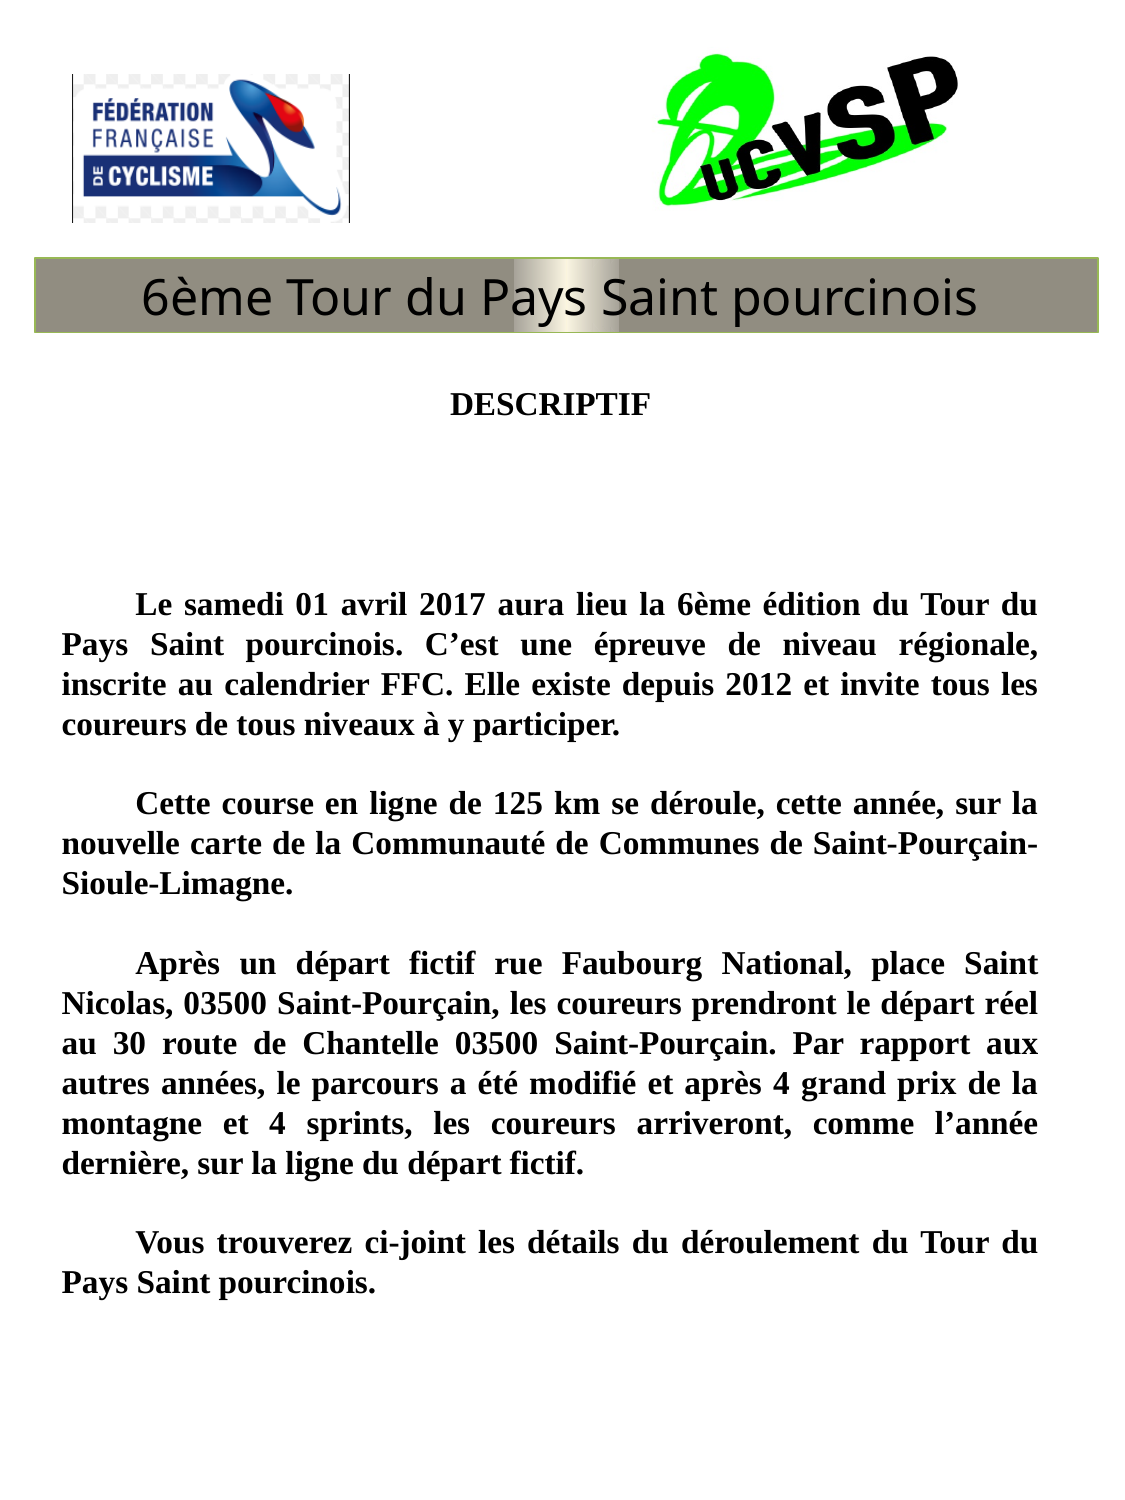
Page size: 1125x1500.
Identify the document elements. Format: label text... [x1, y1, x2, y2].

picture [72, 74, 350, 223]
picture [597, 37, 1018, 223]
text_box DESCRIPTIF Le samedi 01 avril 2017 aura lieu la 6ème édition du Tour du Pays Saint pourcinois. C’est une épreuve de niveau régionale, inscrite au calendrier FFC. Elle existe depuis 2012 et invite tous les coureurs de tous niveaux à y participer. Cette course en ligne de 125 km se déroule, cette année, sur la nouvelle carte de la Communauté de Communes de Saint-Pourçain-Sioule-Limagne. Après un départ fictif rue Faubourg National, place Saint Nicolas, 03500 Saint-Pourçain, les coureurs prendront le départ réel au 30 route de Chantelle 03500 Saint-Pourçain. Par rapport aux autres années, le parcours a été modifié et après 4 grand prix de la montagne et 4 sprints, les coureurs arriveront, comme l’année dernière, sur la ligne du départ fictif. Vous trouverez ci-joint les détails du déroulement du Tour du Pays Saint pourcinois. [46, 374, 1055, 1308]
text_box 6ème Tour du Pays Saint pourcinois [35, 257, 1099, 333]
